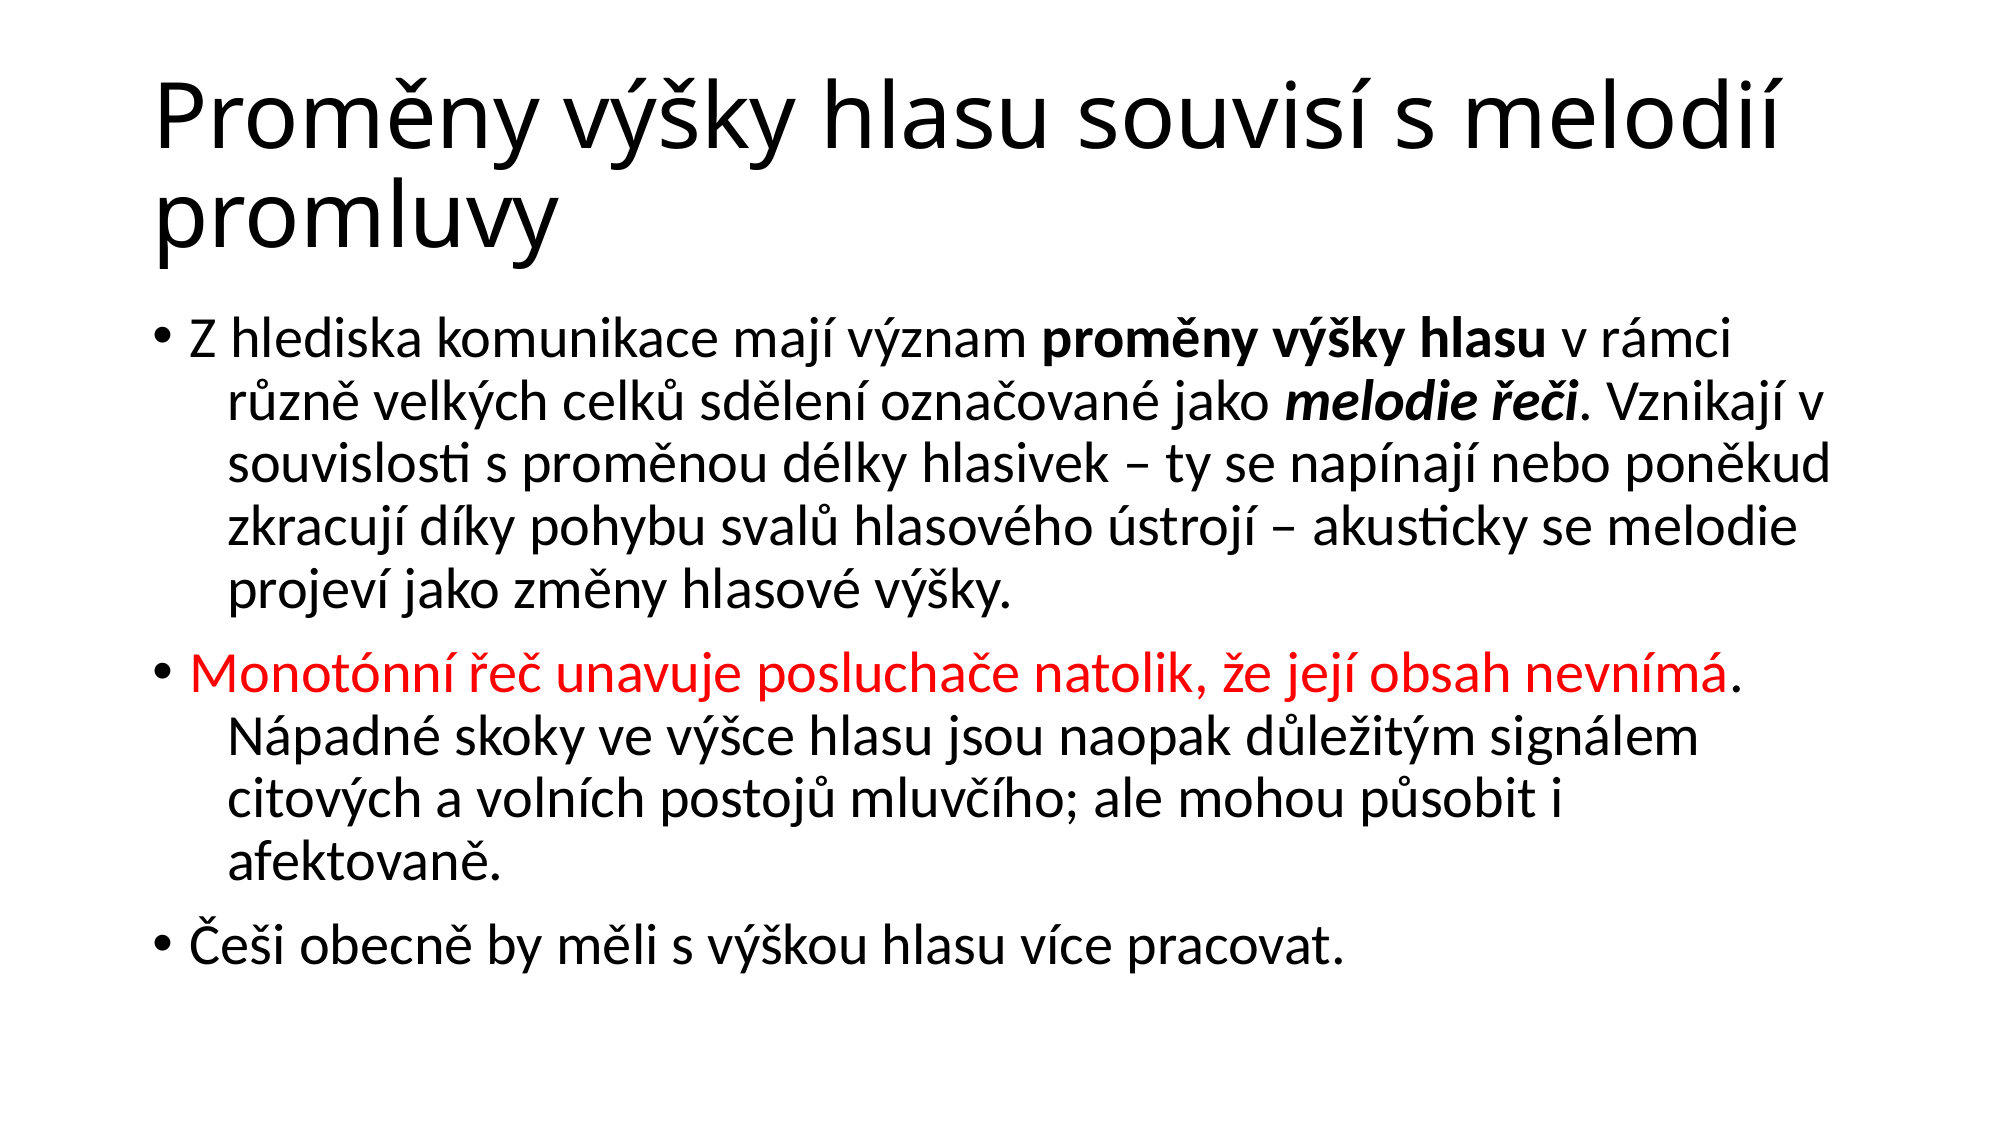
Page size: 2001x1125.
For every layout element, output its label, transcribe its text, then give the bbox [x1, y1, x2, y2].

title Proměny výšky hlasu souvisí s melodií promluvy [137, 59, 1863, 278]
list Z hlediska komunikace mají význam proměny výšky hlasu v rámci různě velkých celků sdělení označované jako melodie řeči. Vznikají v souvislosti s proměnou délky hlasivek – ty se napínají nebo poněkud zkracují díky pohybu svalů hlasového ústrojí – akusticky se melodie projeví jako změny hlasové výšky. Monotónní řeč unavuje posluchače natolik, že její obsah nevnímá. Nápadné skoky ve výšce hlasu jsou naopak důležitým signálem citových a volních postojů mluvčího; ale mohou působit i afektovaně. Češi obecně by měli s výškou hlasu více pracovat. [137, 299, 1863, 1014]
